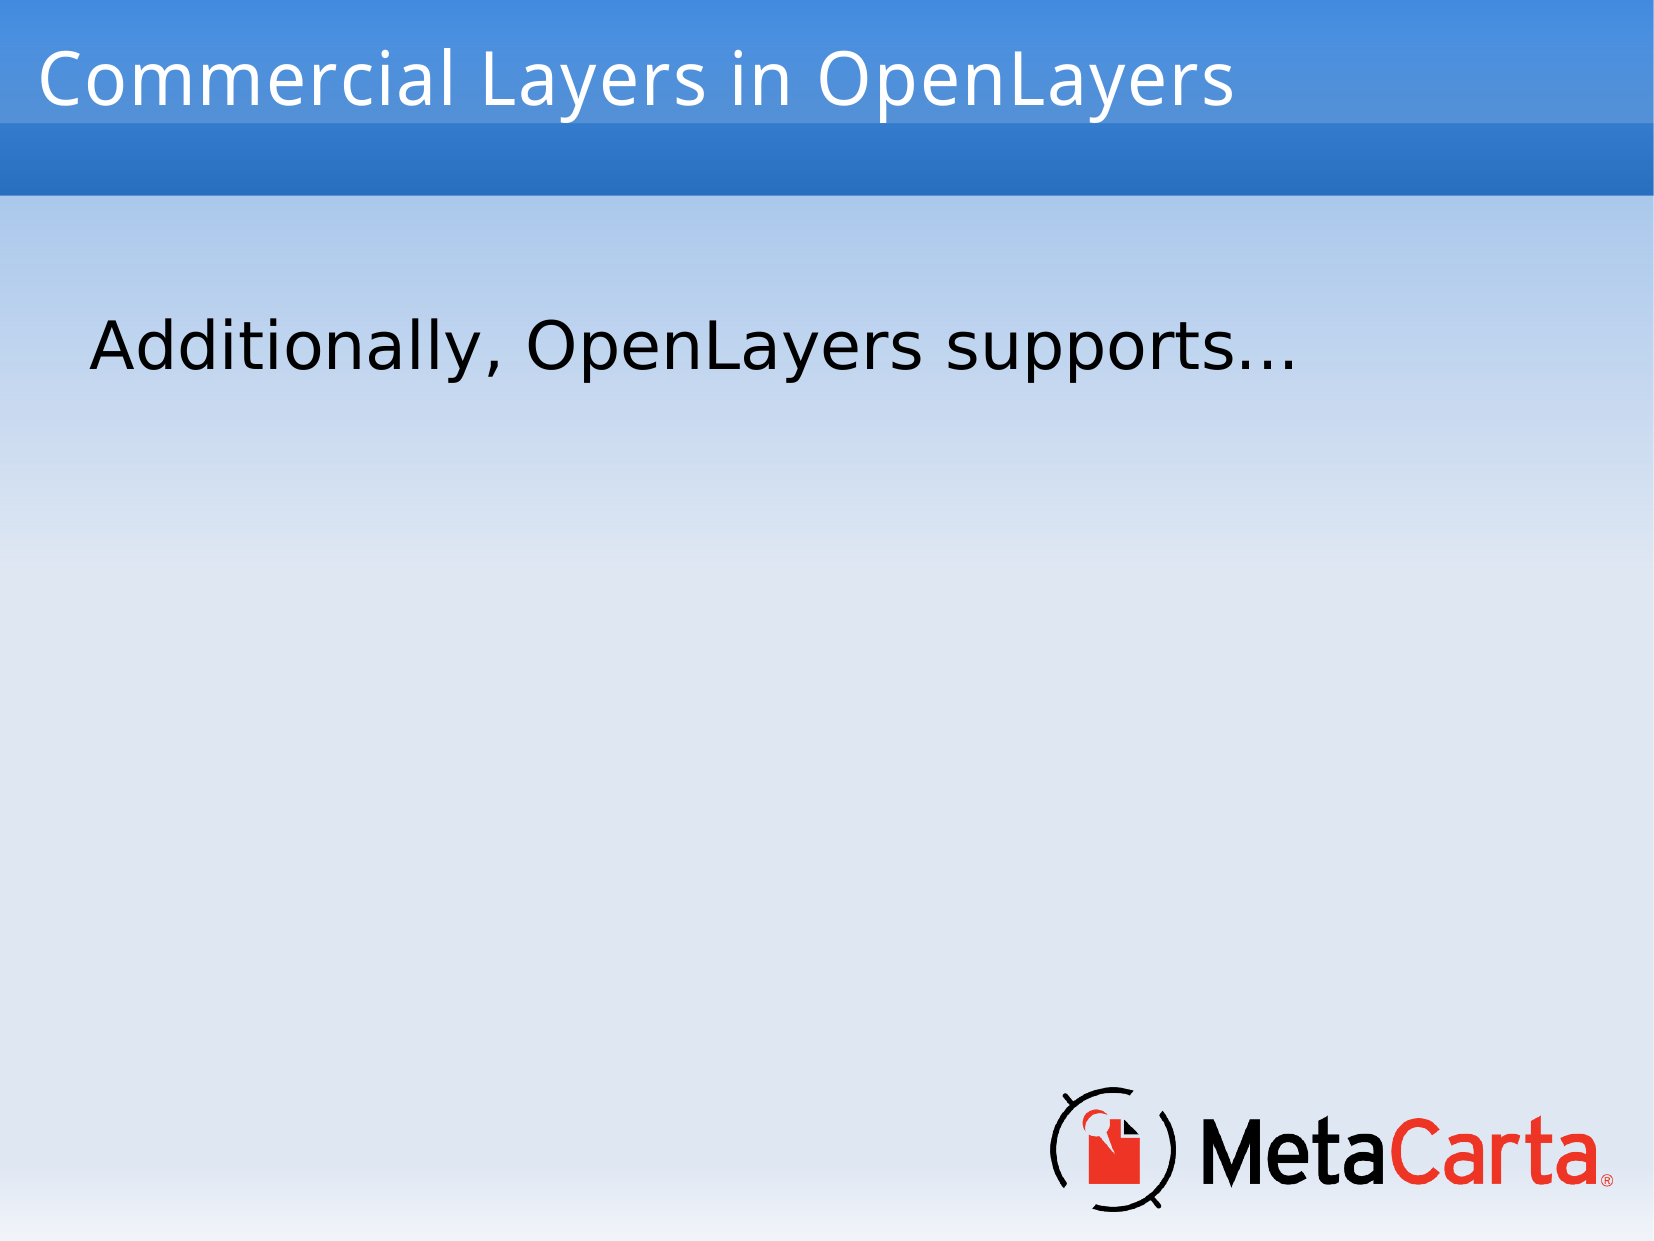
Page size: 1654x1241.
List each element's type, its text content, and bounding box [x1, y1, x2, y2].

title Commercial Layers in OpenLayers [37, 2, 1463, 151]
picture [0, 0, 1654, 1241]
text_box Additionally, OpenLayers supports... [75, 300, 1576, 393]
